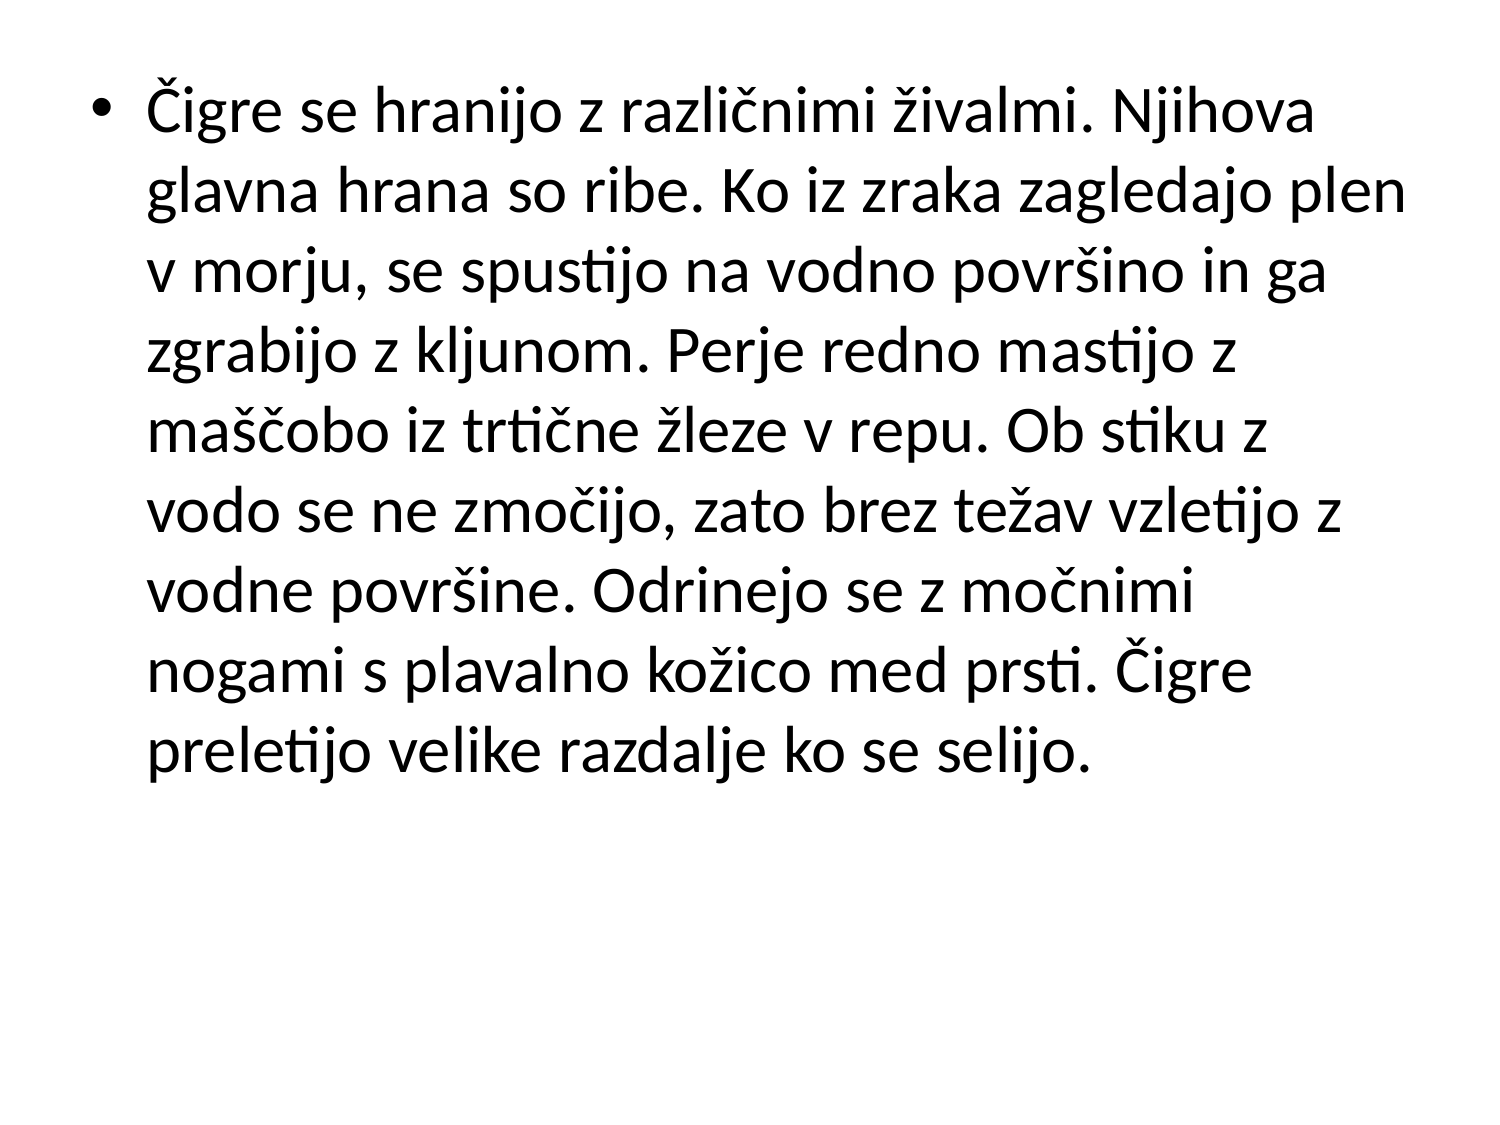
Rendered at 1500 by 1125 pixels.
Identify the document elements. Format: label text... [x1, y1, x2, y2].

list Čigre se hranijo z različnimi živalmi. Njihova glavna hrana so ribe. Ko iz zraka zagledajo plen v morju, se spustijo na vodno površino in ga zgrabijo z kljunom. Perje redno mastijo z maščobo iz trtične žleze v repu. Ob stiku z vodo se ne zmočijo, zato brez težav vzletijo z vodne površine. Odrinejo se z močnimi nogami s plavalno kožico med prsti. Čigre preletijo velike razdalje ko se selijo. [75, 58, 1425, 1125]
